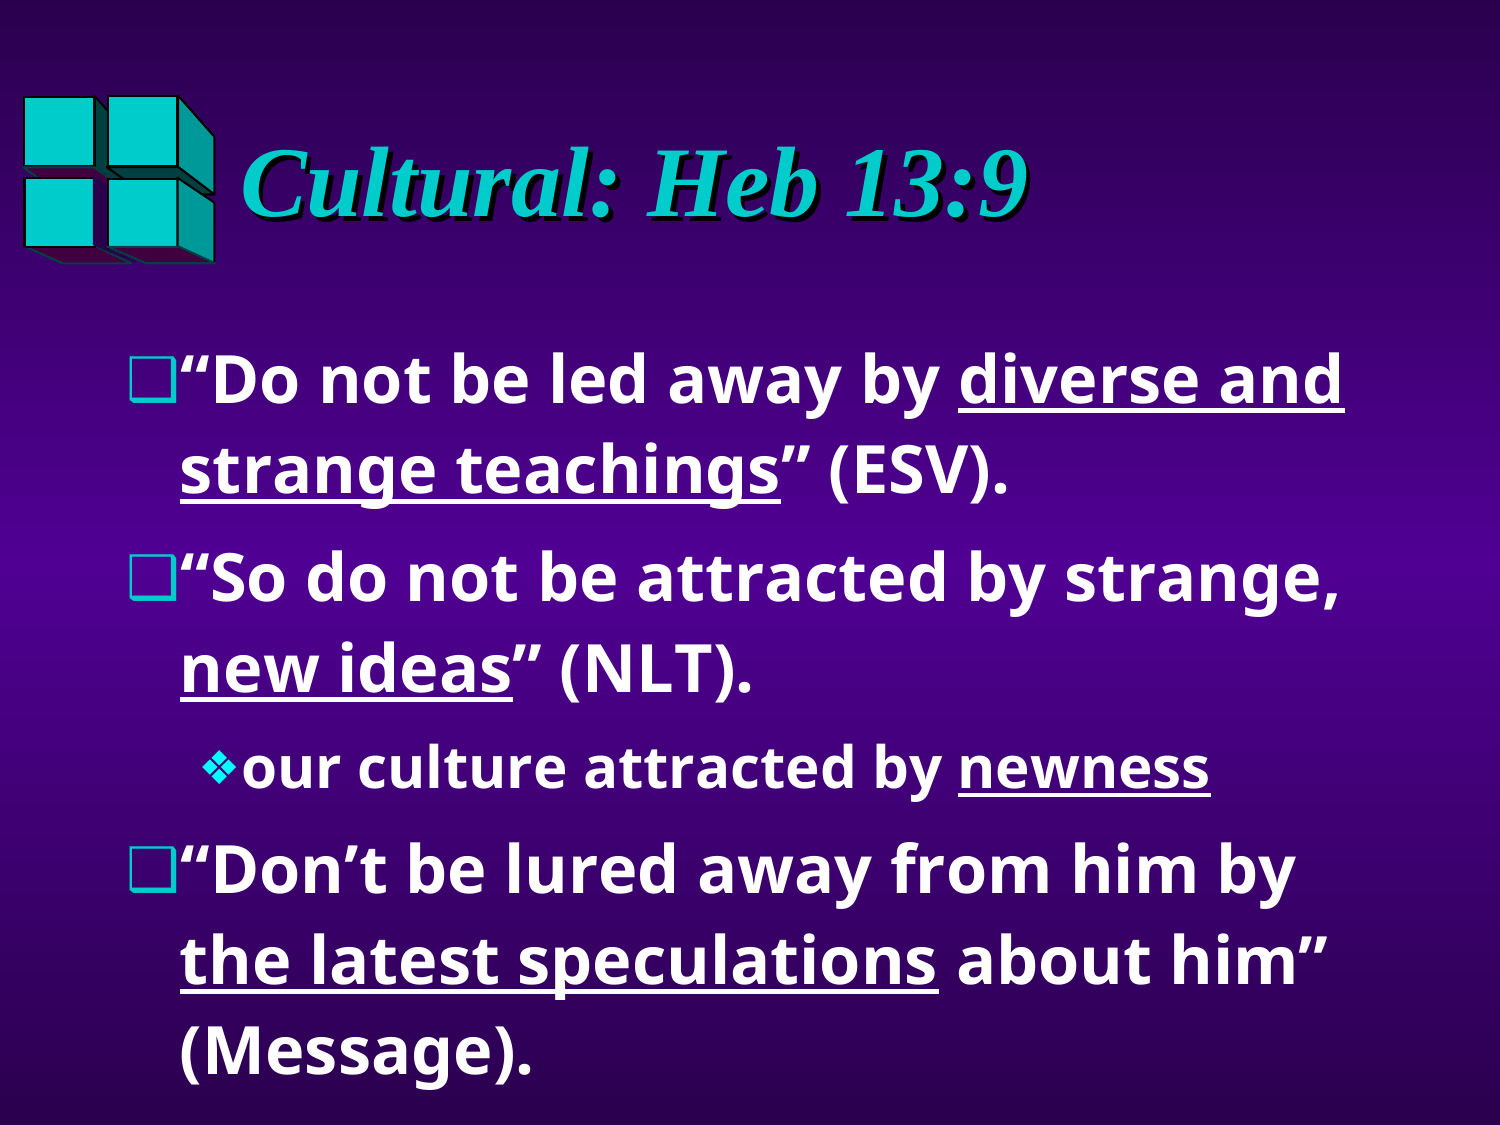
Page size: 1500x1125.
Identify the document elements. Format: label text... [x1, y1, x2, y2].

list “Do not be led away by diverse and strange teachings” (ESV). “So do not be attracted by strange, new ideas” (NLT). our culture attracted by newness “Don’t be lured away from him by the latest speculations about him” (Message). our culture attracted by speculation [112, 324, 1388, 1088]
title Cultural: Heb 13:9 [224, 78, 1388, 288]
